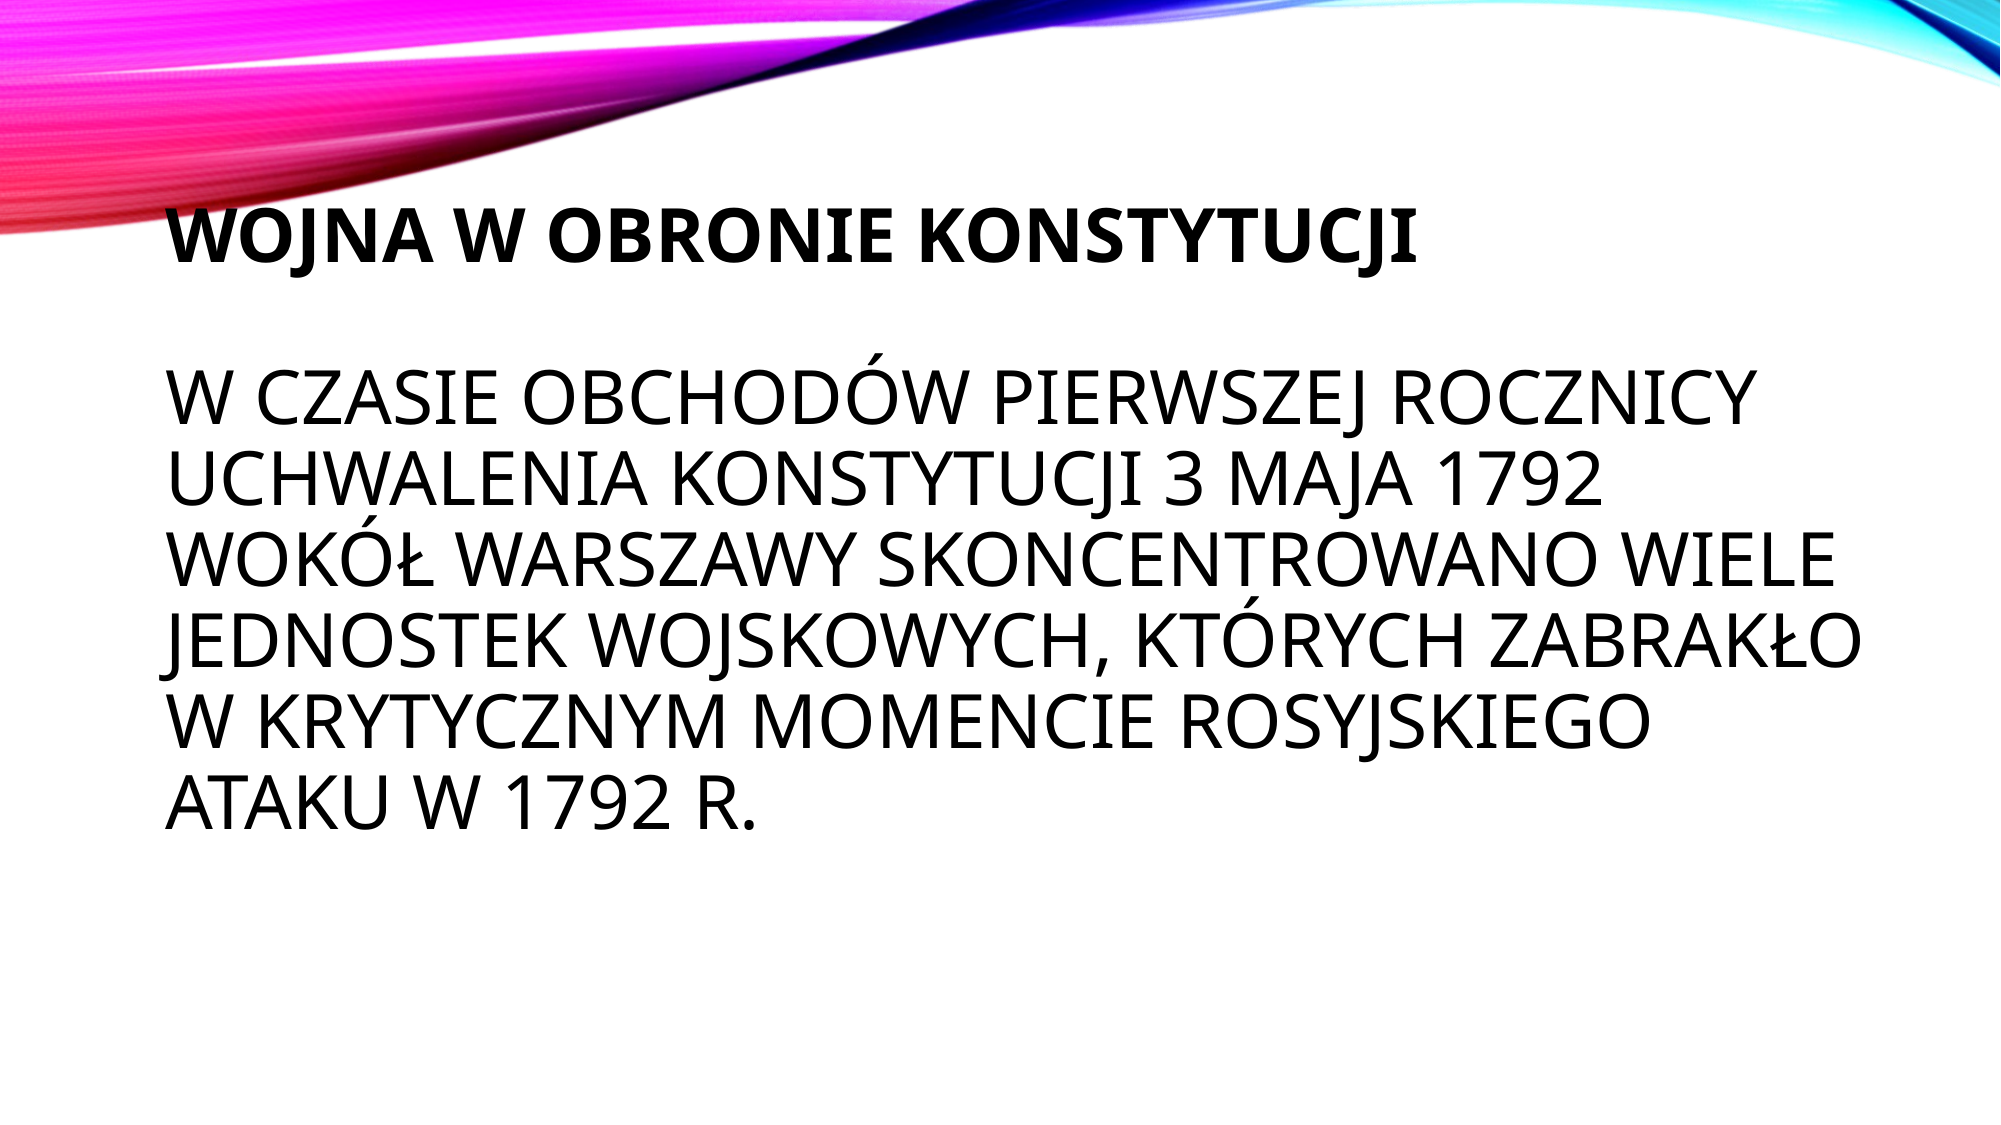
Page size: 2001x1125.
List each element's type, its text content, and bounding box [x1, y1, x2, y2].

title WOJNA W OBRONIE KONSTYTUCJI W czasie obchodów pierwszej rocznicy uchwalenia Konstytucji 3 maja 1792 wokół Warszawy skoncentrowano wiele jednostek wojskowych, których zabrakło w krytycznym momencie rosyjskiego ataku w 1792 r. [150, 125, 1888, 919]
picture [0, 0, 2000, 237]
